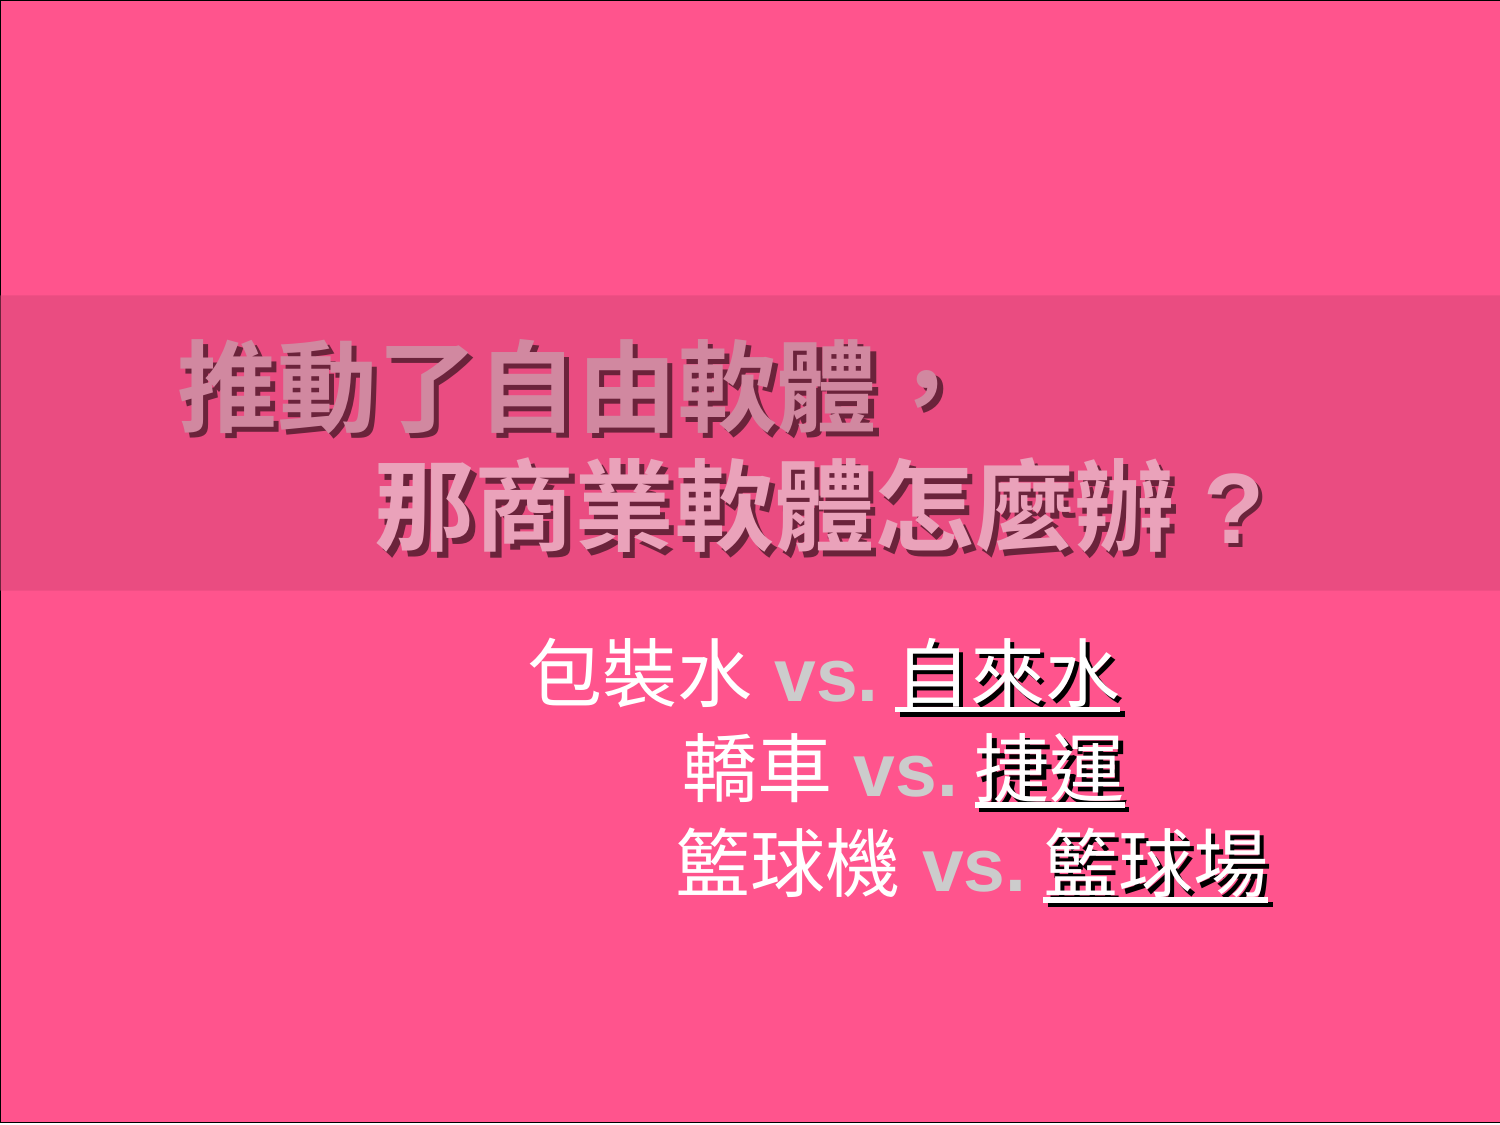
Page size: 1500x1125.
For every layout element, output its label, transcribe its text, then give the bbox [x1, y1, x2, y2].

text_box 籃球機vs.籃球場 [623, 814, 1303, 910]
text_box 包裝水vs.自來水 [475, 613, 1185, 719]
text_box [0, 0, 1500, 1123]
text_box 轎車vs.捷運 [608, 708, 1406, 814]
